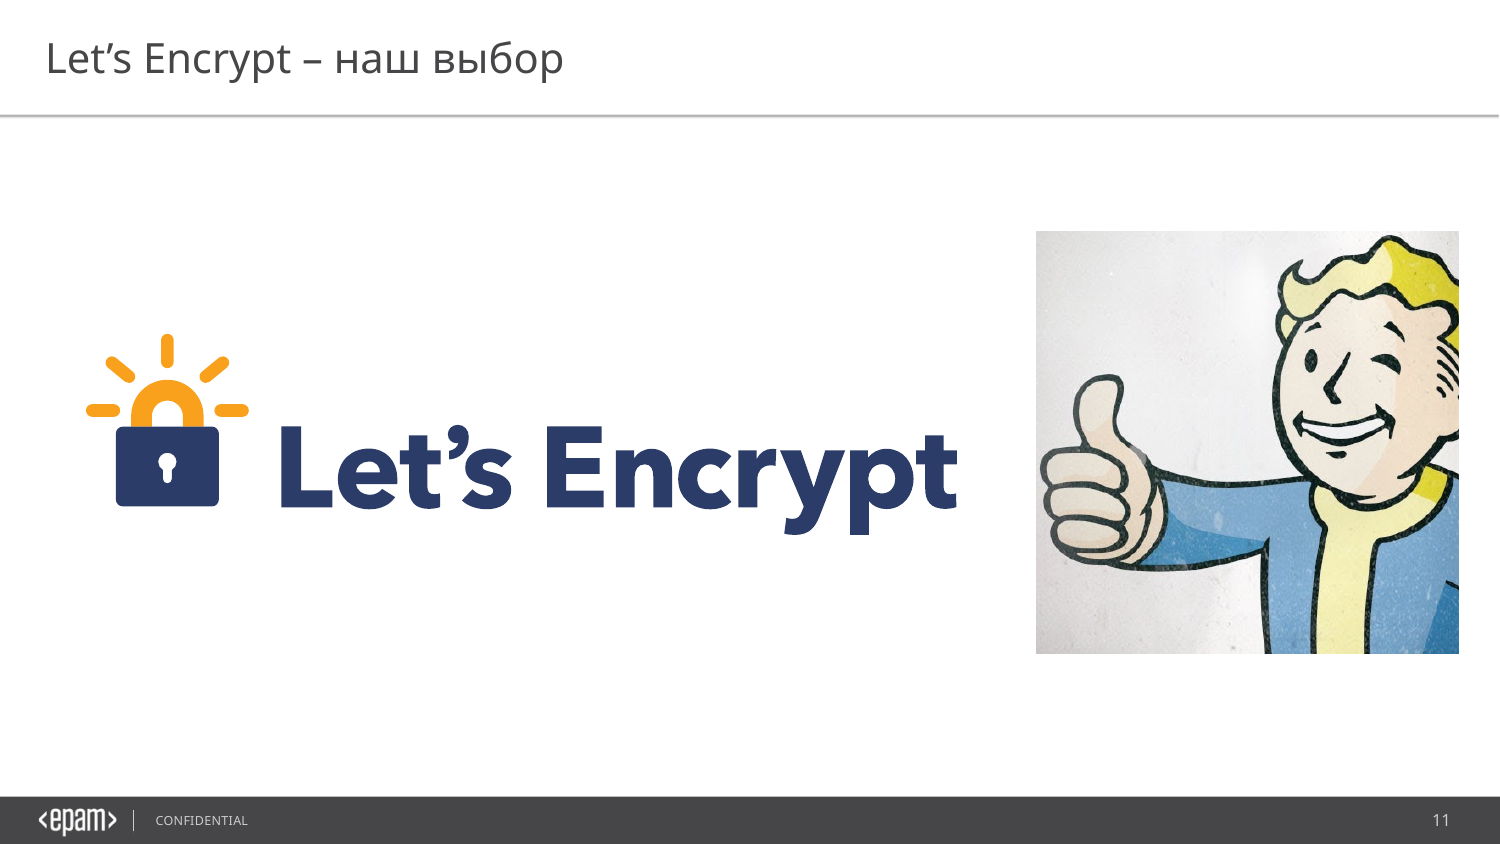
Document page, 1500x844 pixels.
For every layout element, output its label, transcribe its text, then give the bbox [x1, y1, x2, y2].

list Let’s Encrypt – наш выбор [0, 0, 1500, 115]
picture [82, 328, 961, 541]
picture [1036, 231, 1459, 654]
picture [38, 808, 117, 837]
